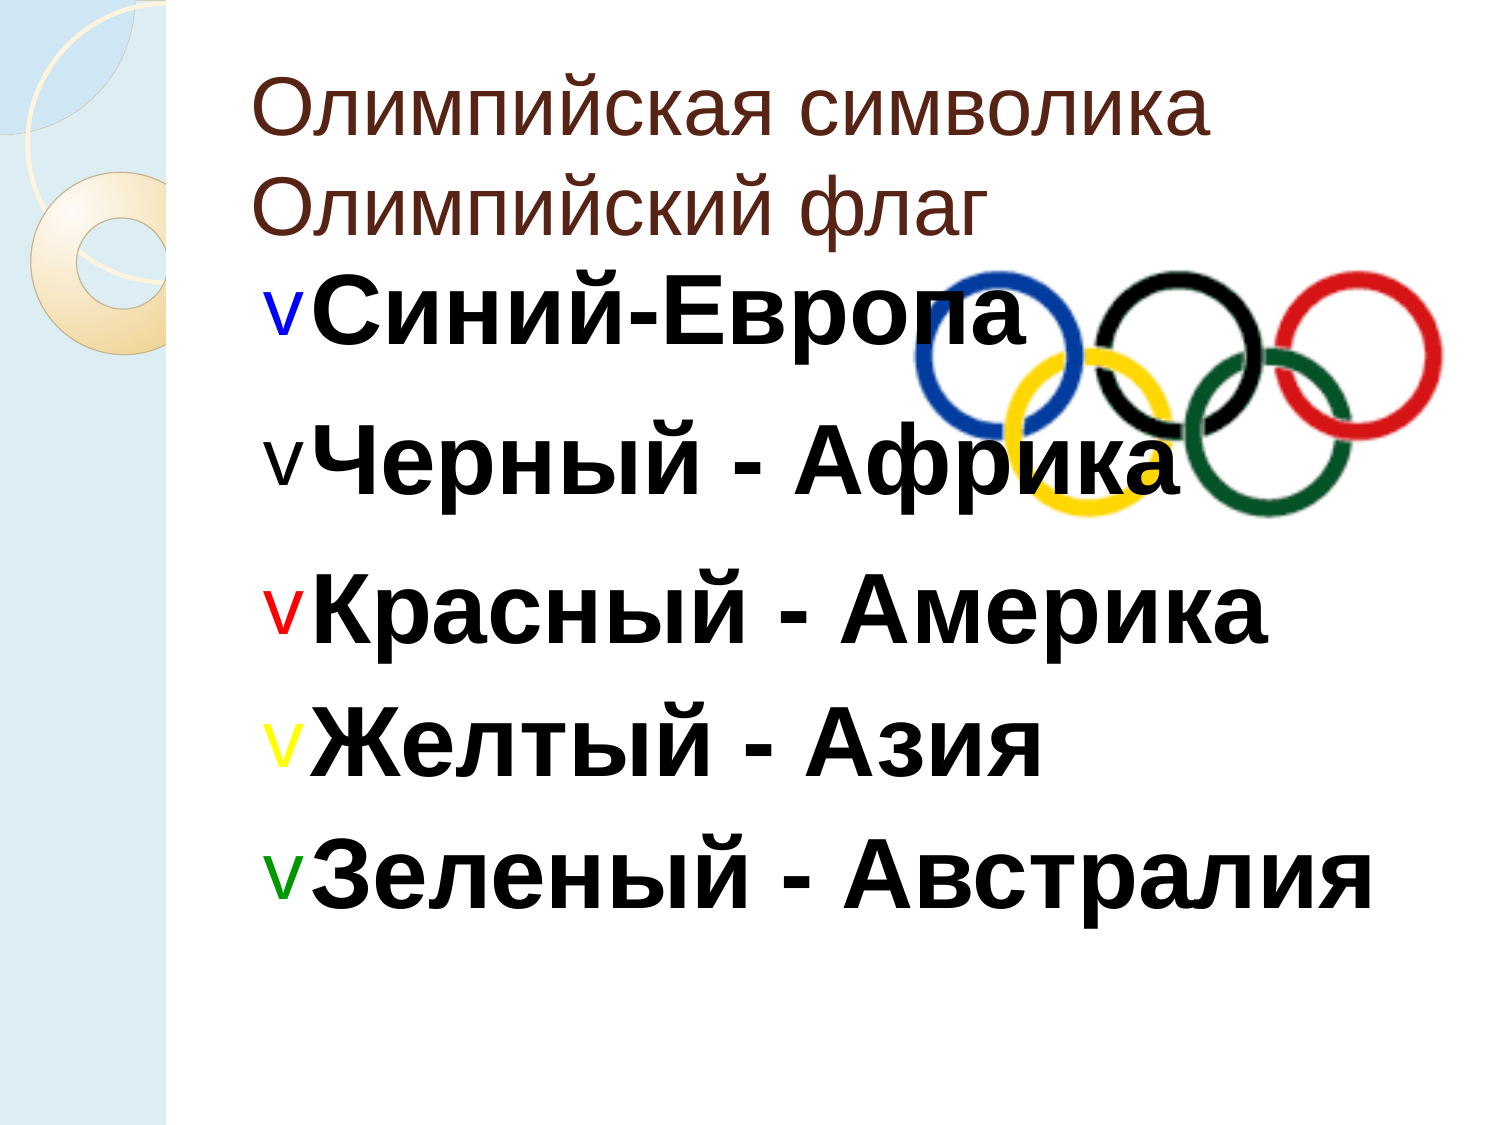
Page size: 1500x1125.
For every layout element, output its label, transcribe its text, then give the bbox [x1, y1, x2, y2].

title Олимпийская символика Олимпийский флаг [235, 45, 1466, 233]
list Синий-Европа Черный - Африка Красный - Америка Желтый - Азия Зеленый - Австралия [235, 237, 1466, 1025]
